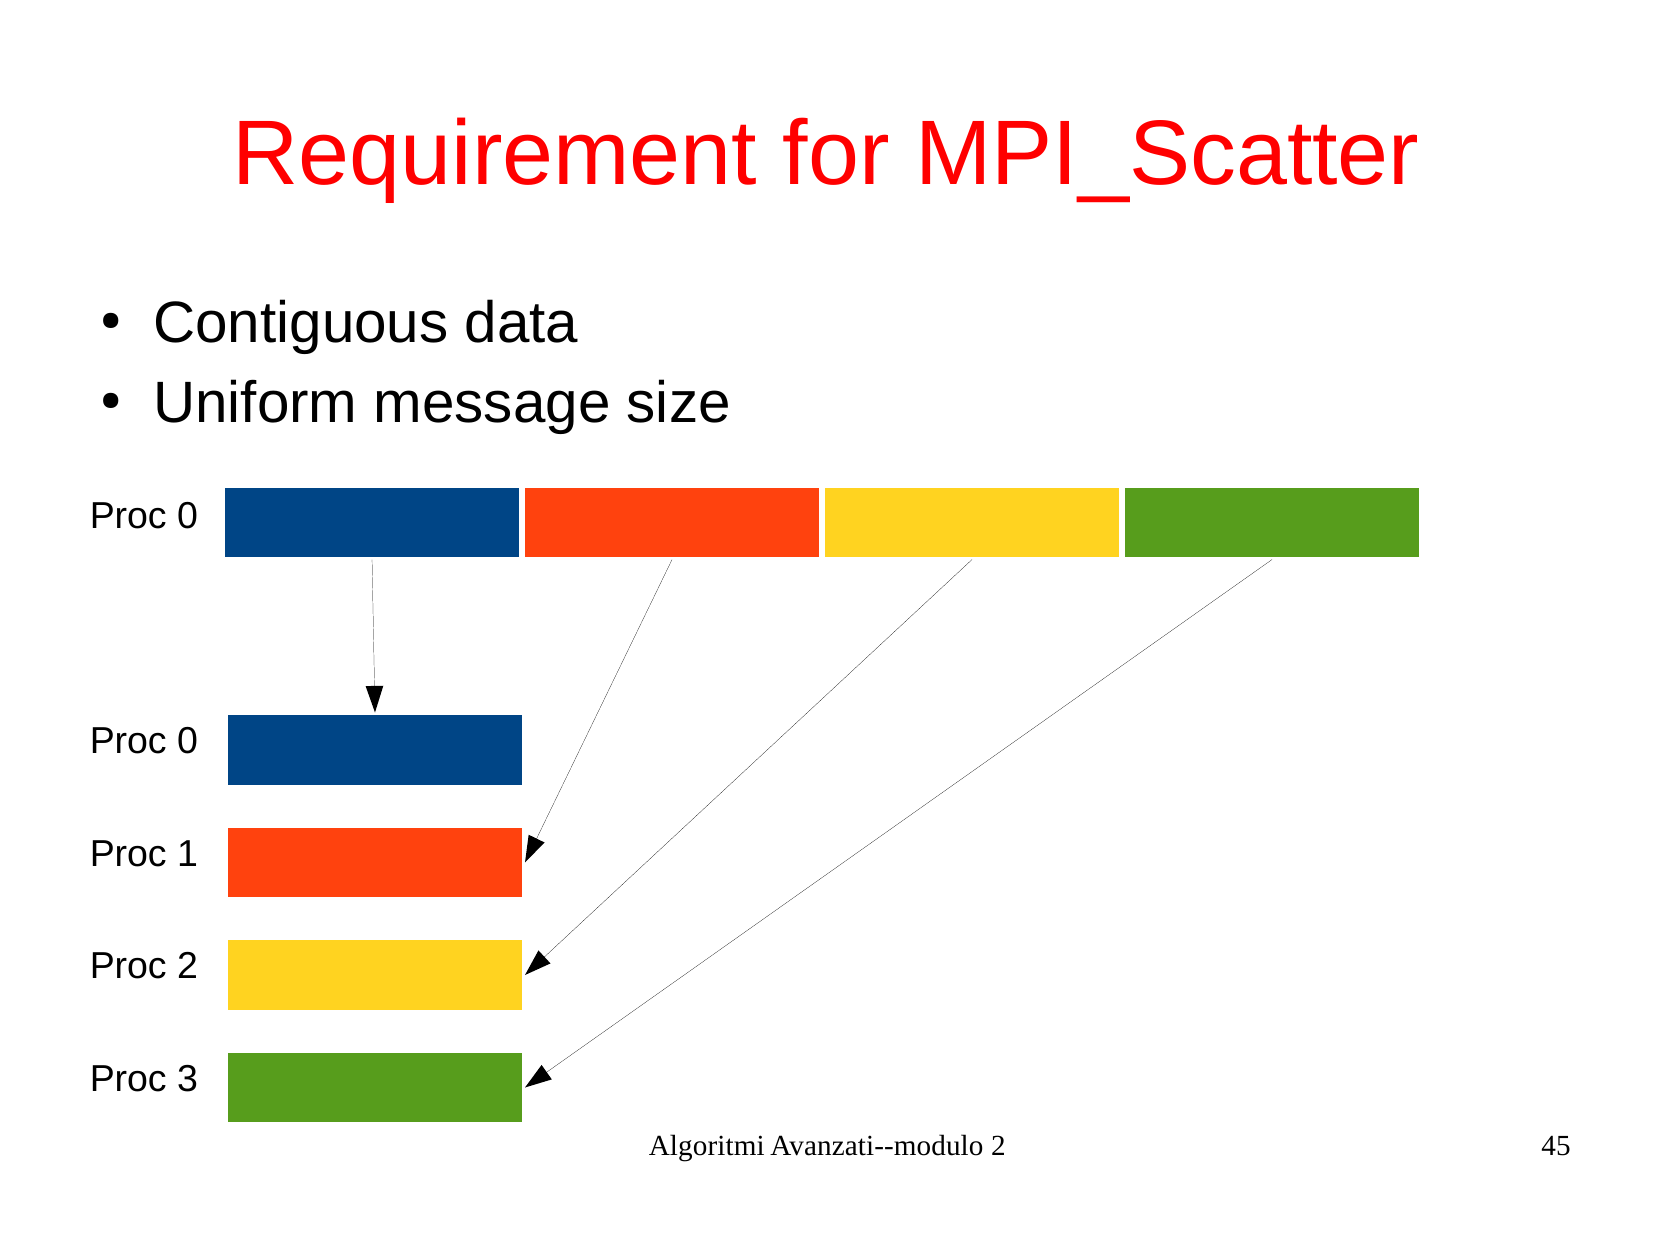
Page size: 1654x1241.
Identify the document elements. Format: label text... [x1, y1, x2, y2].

title Requirement for MPI_Scatter [82, 49, 1571, 257]
text_box [225, 712, 526, 788]
text_box [225, 937, 526, 1013]
text_box [222, 484, 1423, 560]
list Contiguous data Uniform message size [82, 290, 1571, 1109]
text_box [225, 825, 526, 901]
text_box [225, 1050, 526, 1126]
text_box Proc 2 [75, 937, 213, 995]
text_box Proc 0 [75, 712, 213, 770]
text_box Proc 3 [75, 1050, 213, 1107]
text_box Proc 1 [75, 825, 213, 882]
text_box Proc 0 [75, 487, 213, 545]
